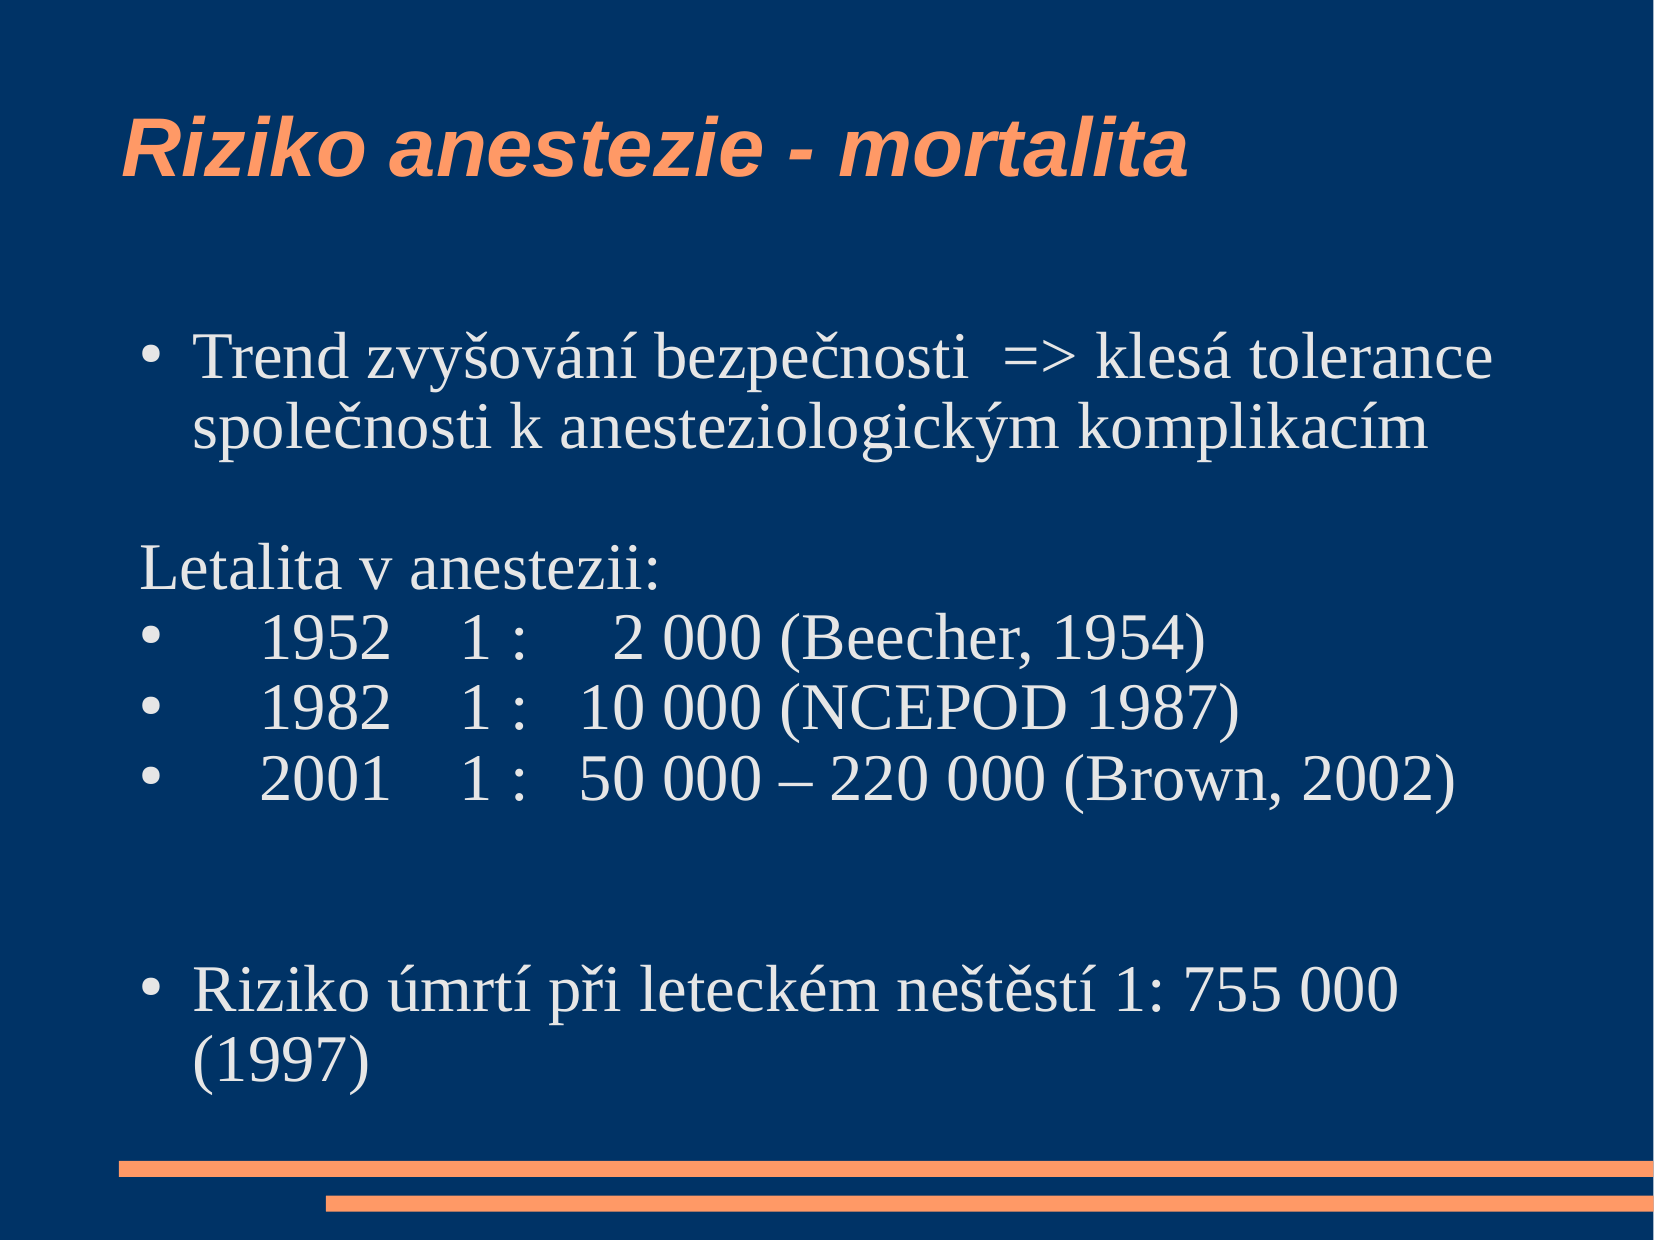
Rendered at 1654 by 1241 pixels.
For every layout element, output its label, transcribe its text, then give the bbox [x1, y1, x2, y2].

list Trend zvyšování bezpečnosti => klesá tolerance společnosti k anesteziologickým komplikacím Letalita v anestezii: 1952 1 : 2 000 (Beecher, 1954) 1982 1 : 10 000 (NCEPOD 1987) 2001 1 : 50 000 – 220 000 (Brown, 2002) Riziko úmrtí při leteckém neštěstí 1: 755 000 (1997) [121, 322, 1561, 1158]
title Riziko anestezie - mortalita [121, 46, 1534, 254]
